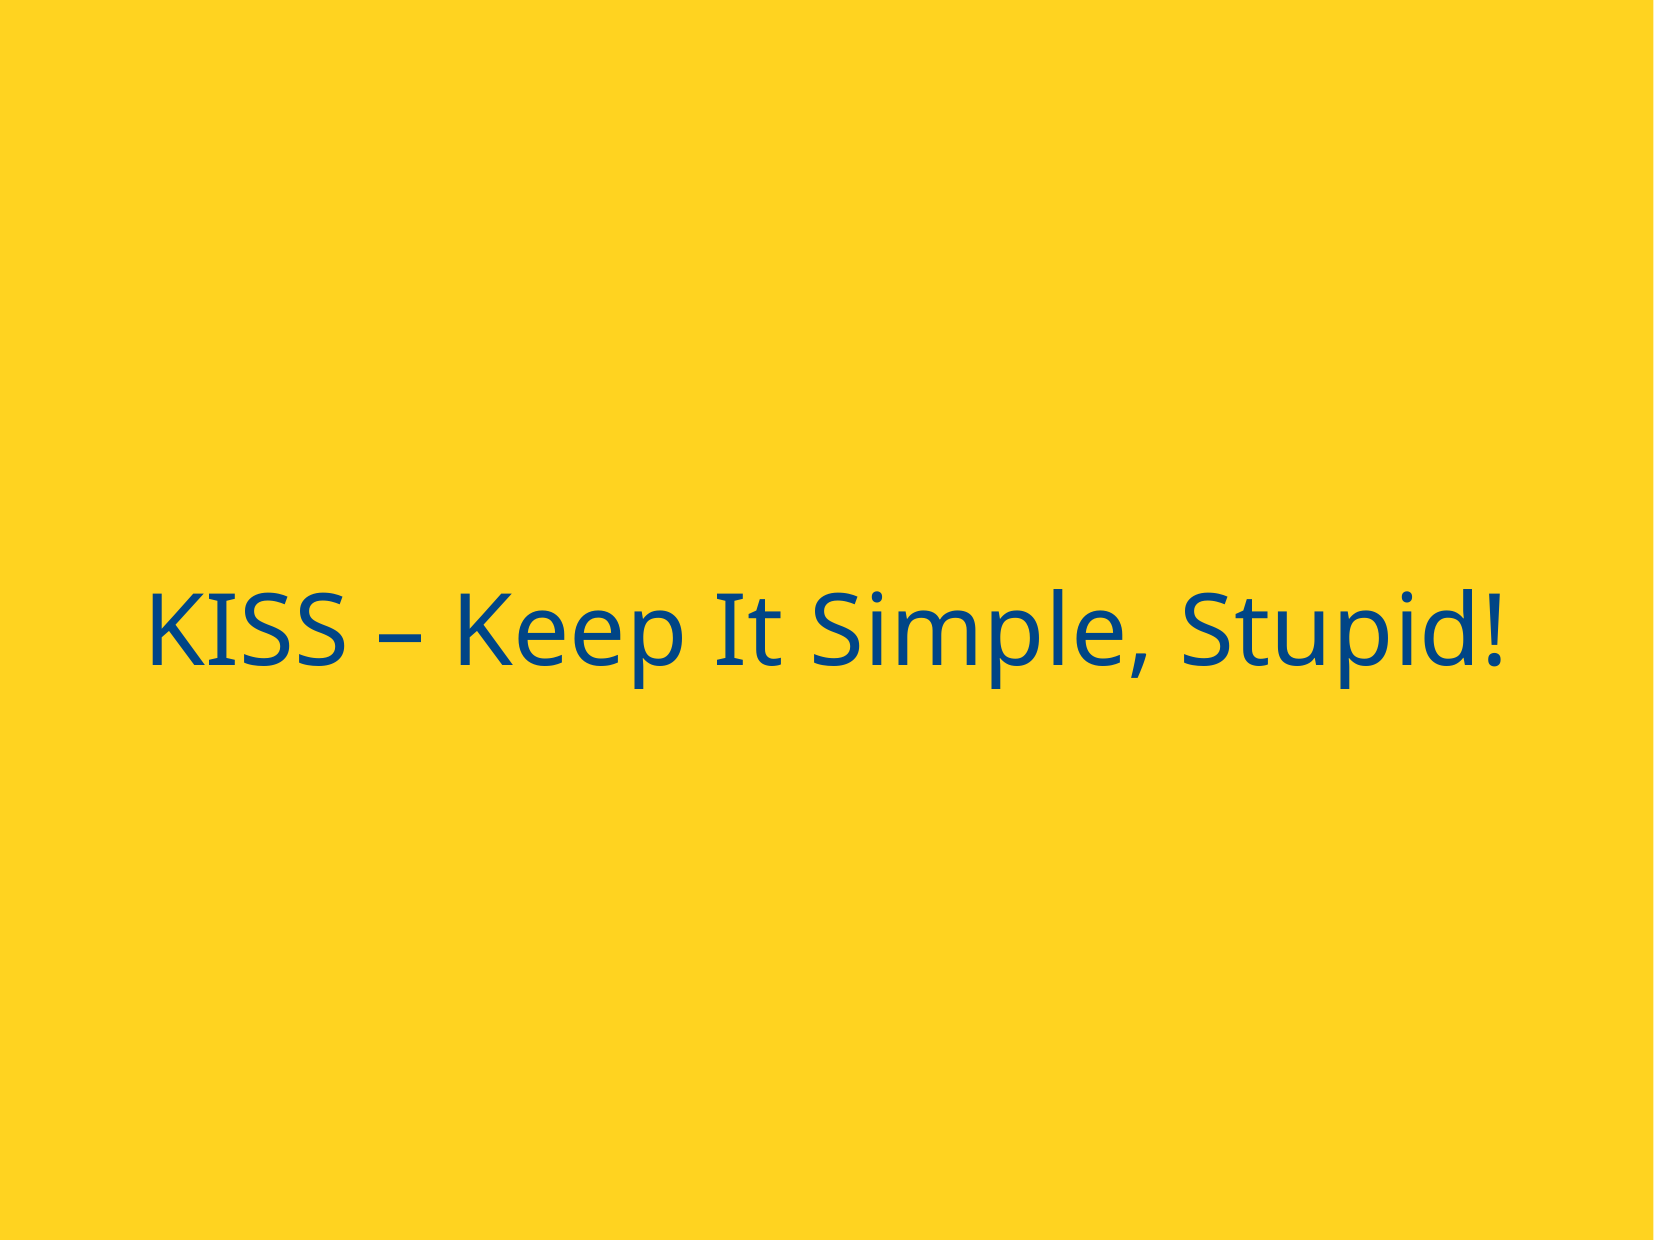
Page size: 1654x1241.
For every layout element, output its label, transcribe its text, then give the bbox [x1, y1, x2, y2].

subtitle KISS – Keep It Simple, Stupid! [23, 35, 1630, 1217]
